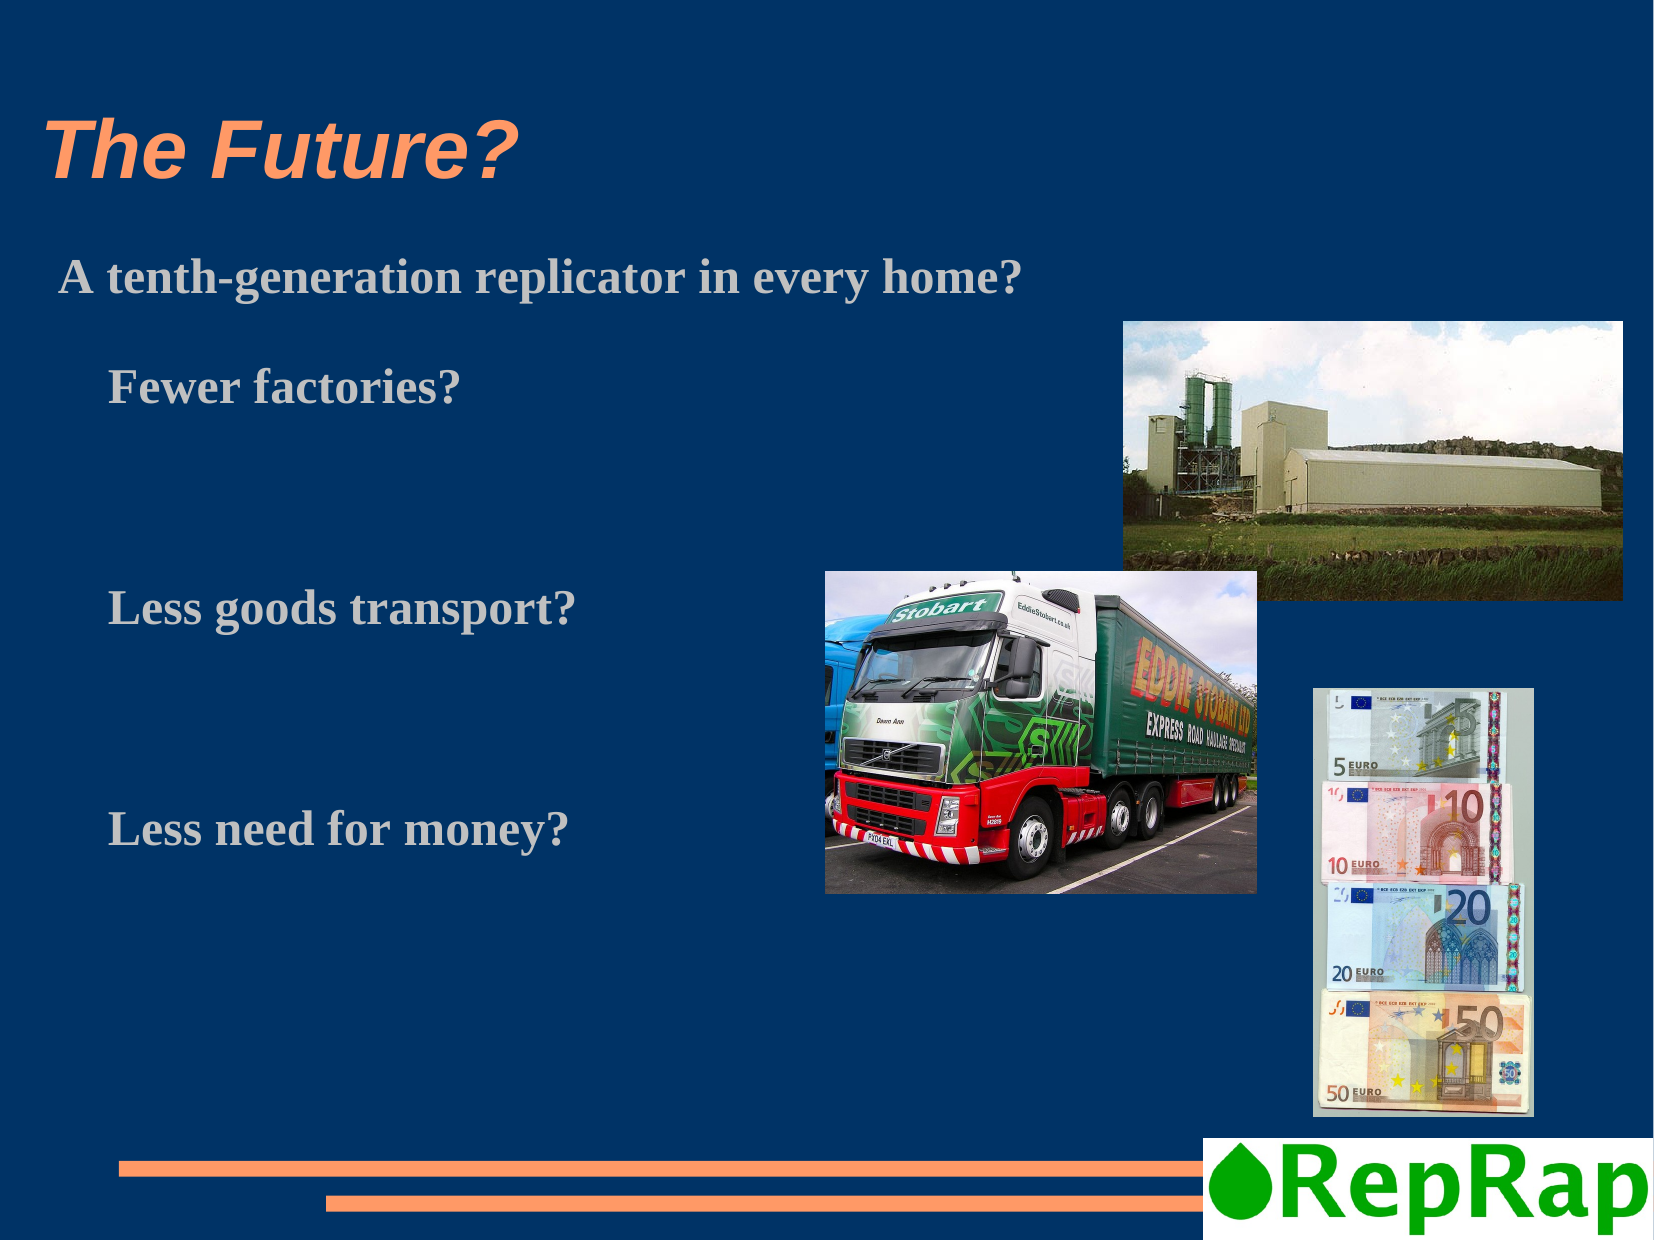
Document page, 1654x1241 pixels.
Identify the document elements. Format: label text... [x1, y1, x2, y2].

title The Future? [40, 46, 1534, 254]
text_box A tenth-generation replicator in every home? Fewer factories? Less goods transport? Less need for money? [57, 138, 1306, 1241]
picture [1203, 1138, 1654, 1241]
picture [1313, 688, 1534, 1117]
picture [825, 321, 1623, 895]
